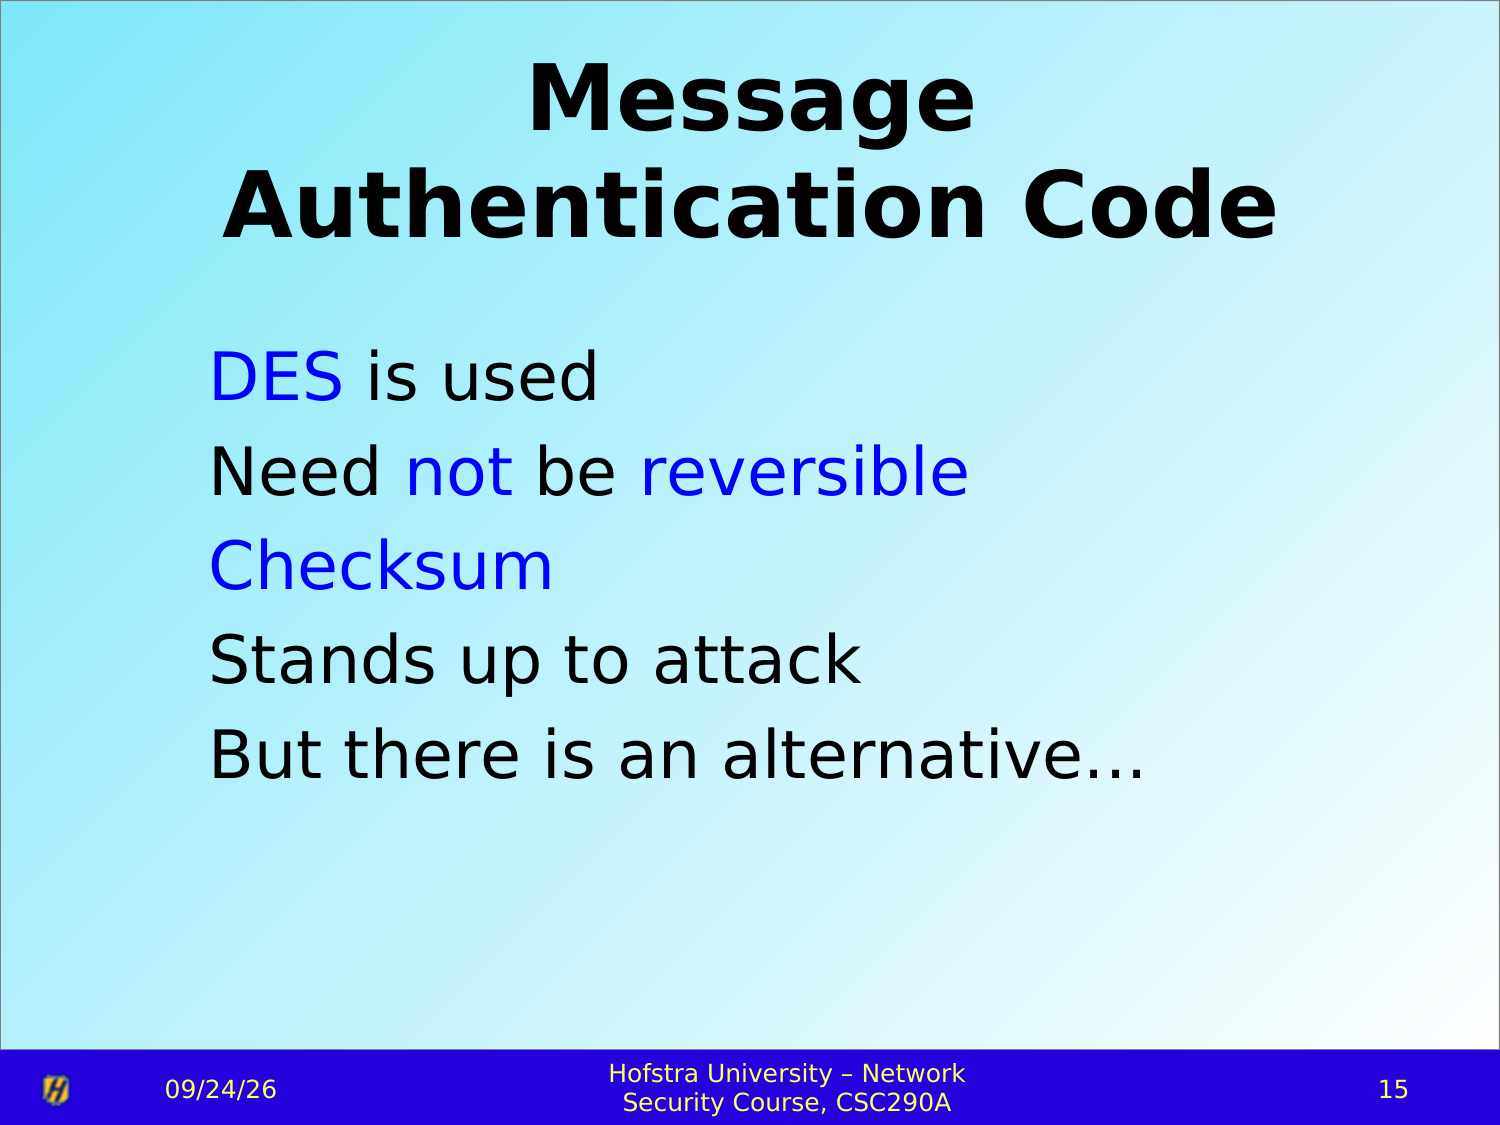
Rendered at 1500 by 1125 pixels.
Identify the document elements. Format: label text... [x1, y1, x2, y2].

picture [37, 1072, 76, 1110]
list DES is used Need not be reversible Checksum Stands up to attack But there is an alternative... [193, 330, 1469, 1007]
title Message Authentication Code [112, 37, 1391, 267]
